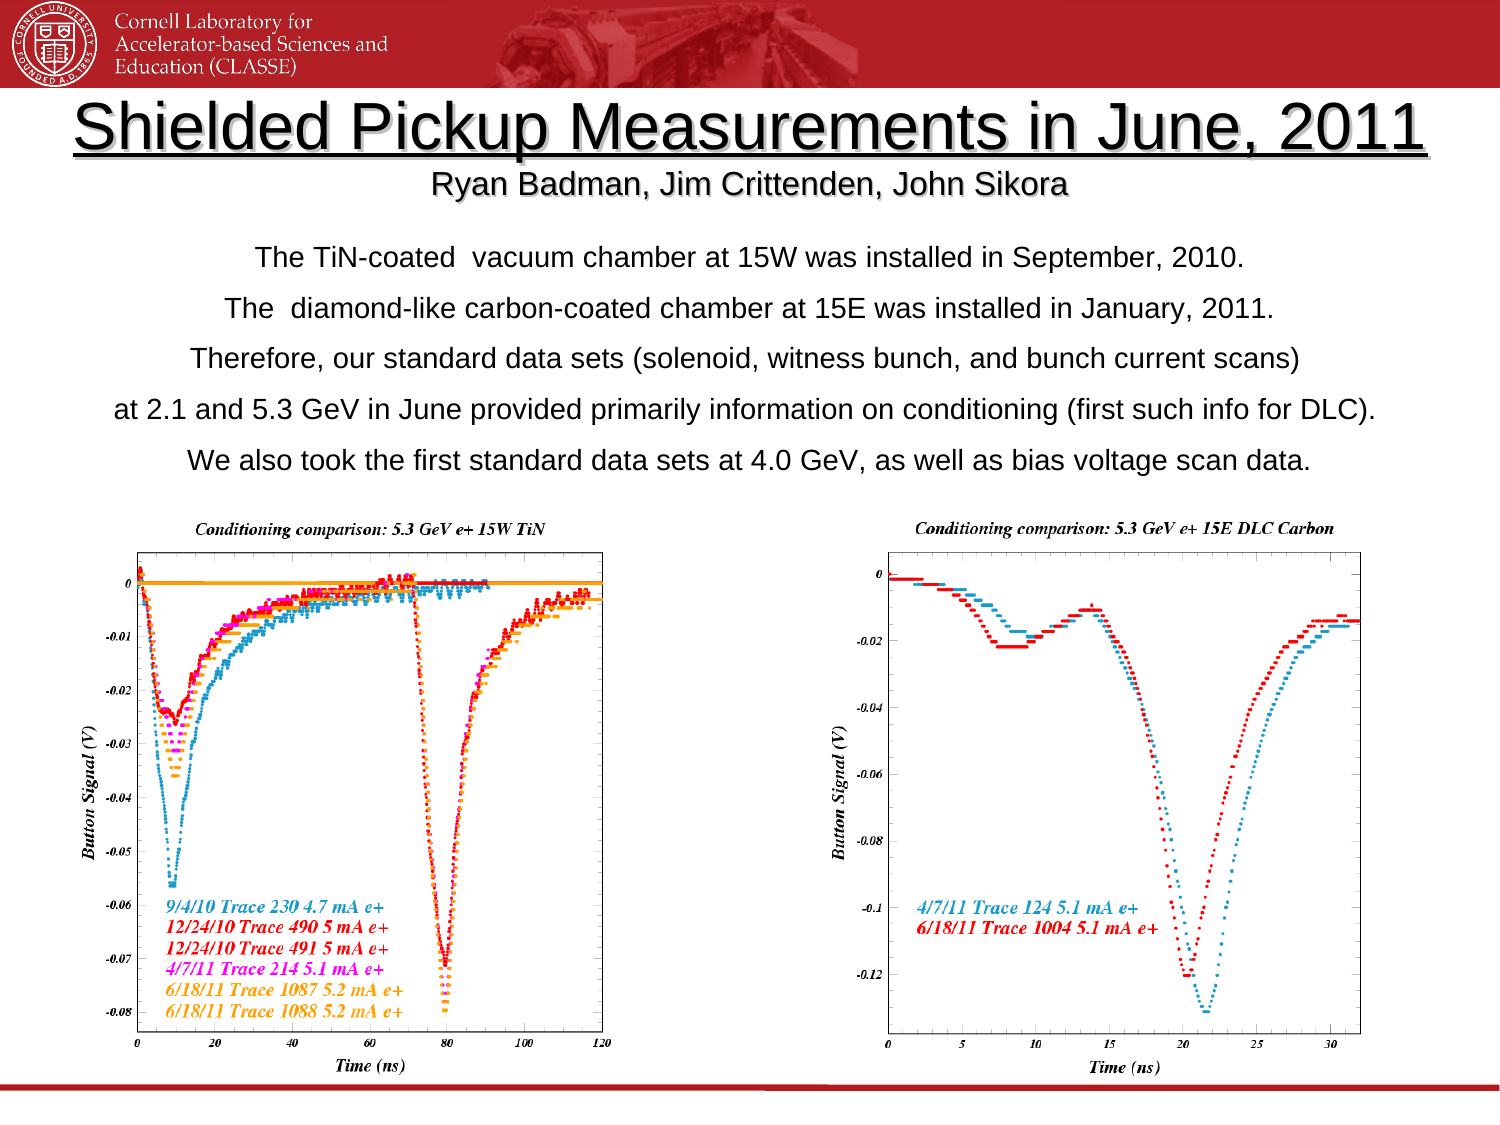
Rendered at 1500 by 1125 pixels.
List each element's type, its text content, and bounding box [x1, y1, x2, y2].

text_box Shielded Pickup Measurements in June, 2011 Ryan Badman, Jim Crittenden, John Sikora [0, 90, 1500, 196]
picture [825, 520, 1366, 1080]
picture [0, 0, 1065, 88]
text_box The TiN-coated vacuum chamber at 15W was installed in September, 2010. The diamond-like carbon-coated chamber at 15E was installed in January, 2011. Therefore, our standard data sets (solenoid, witness bunch, and bunch current scans) at 2.1 and 5.3 GeV in June provided primarily information on conditioning (first such info for DLC). We also took the first standard data sets at 4.0 GeV, as well as bias voltage scan data. [0, 240, 1500, 476]
picture [75, 520, 616, 1080]
